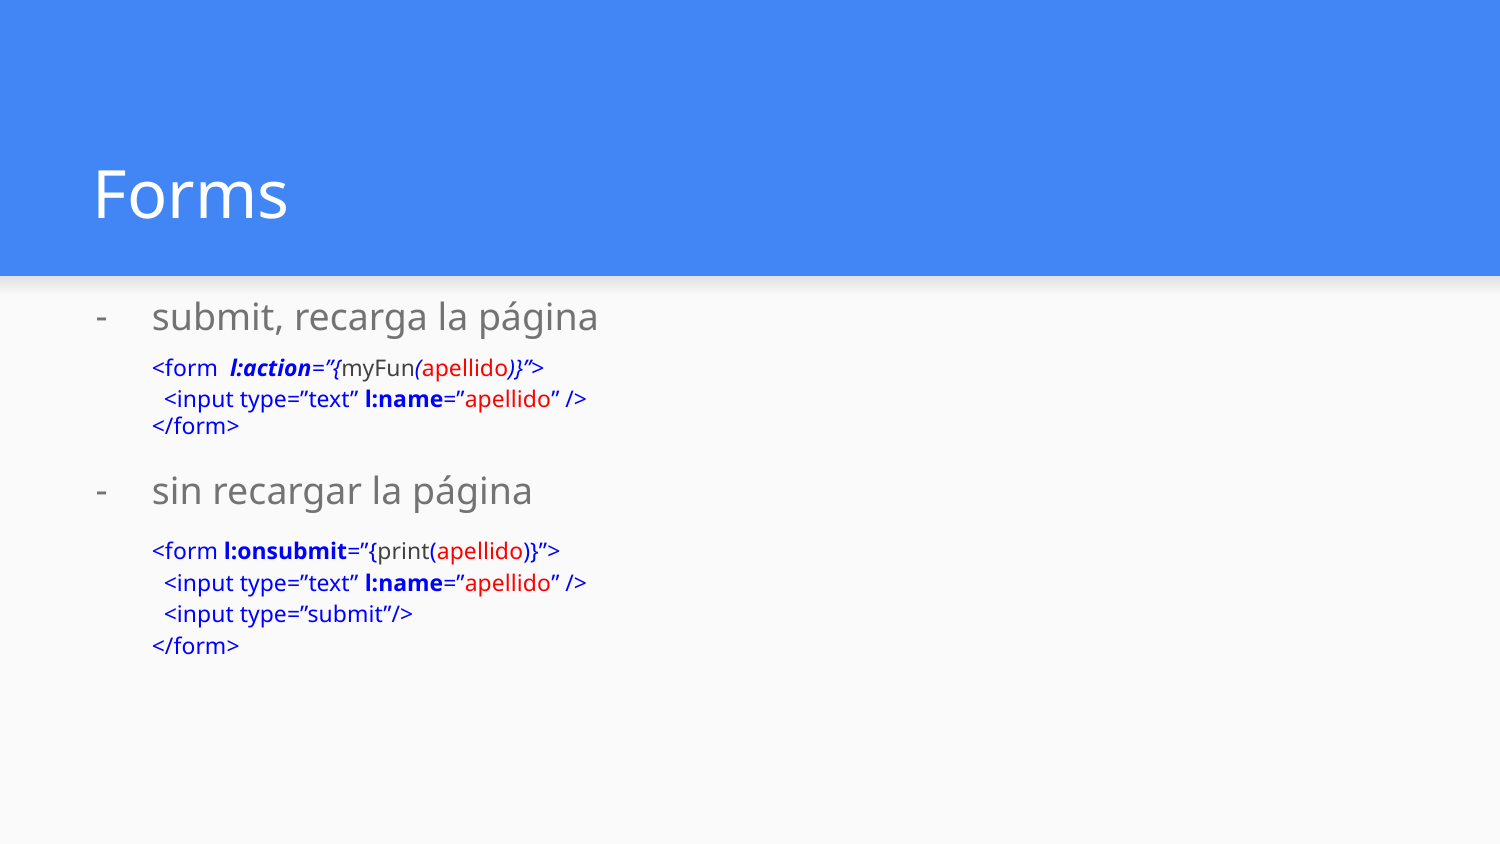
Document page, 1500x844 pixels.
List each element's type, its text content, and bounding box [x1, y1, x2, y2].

list submit, recarga la página <form l:action=”{myFun(apellido)}”> <input type=”text” l:name=”apellido” /> </form> sin recargar la página <form l:onsubmit=”{print(apellido)}”> <input type=”text” l:name=”apellido” /> <input type=”submit”/> </form> [61, 272, 1411, 717]
title Forms [77, 121, 1427, 248]
